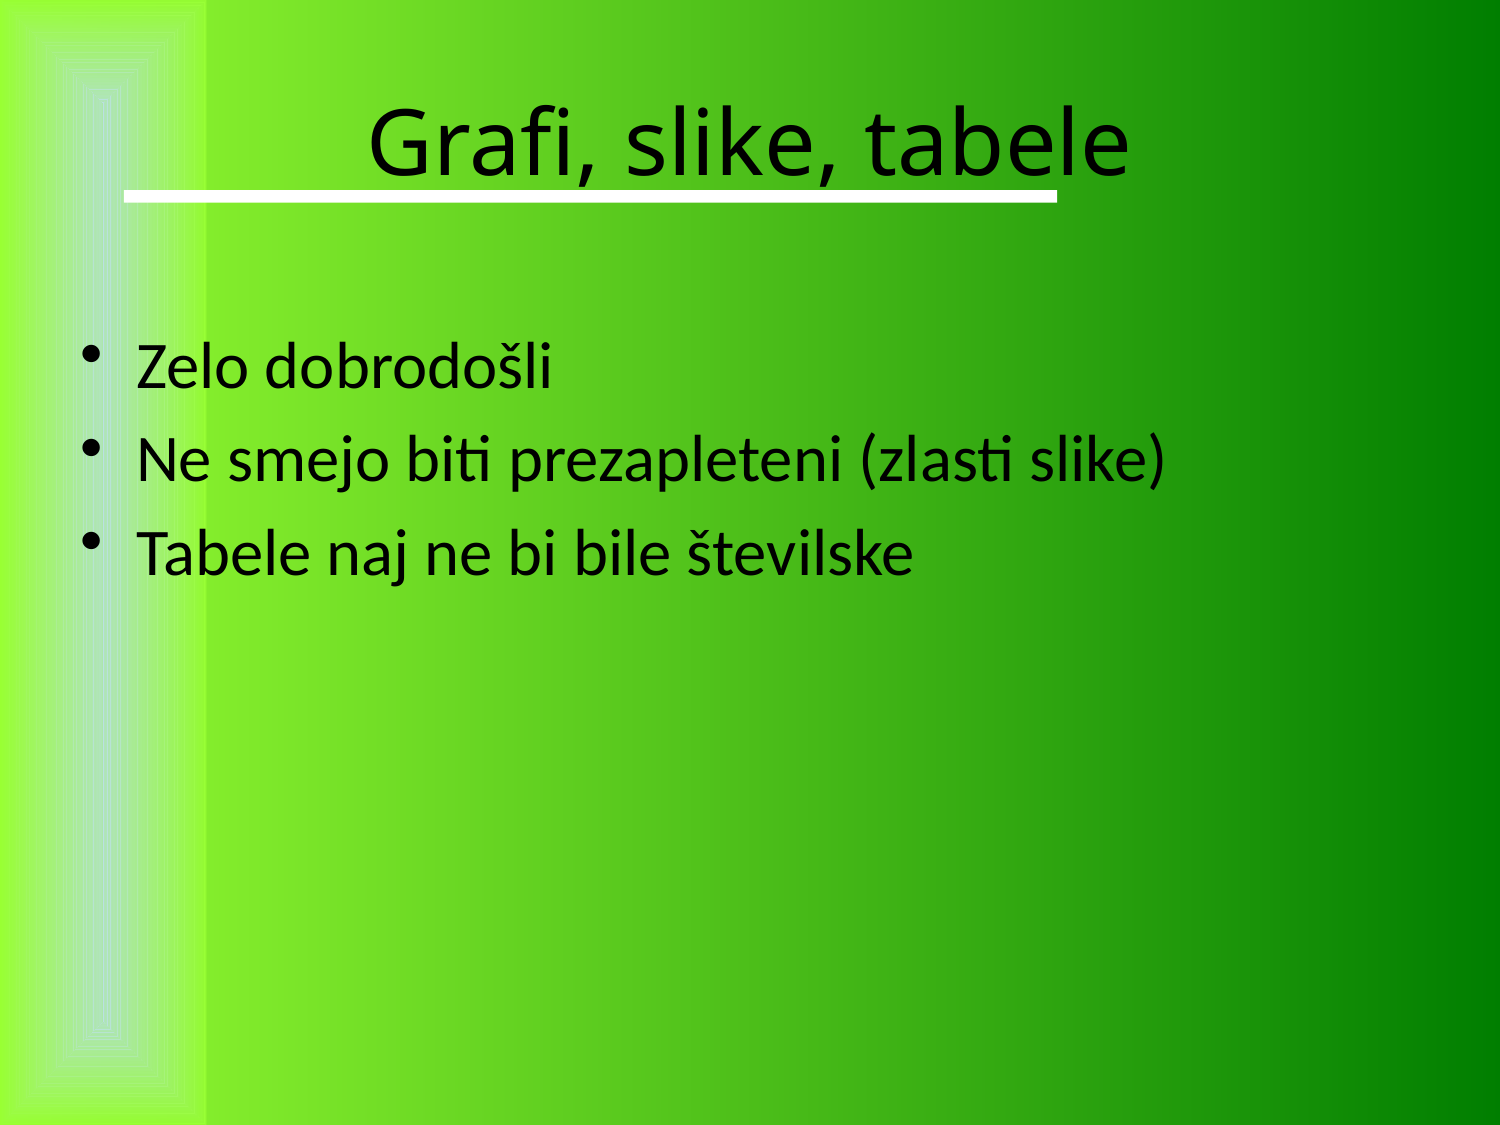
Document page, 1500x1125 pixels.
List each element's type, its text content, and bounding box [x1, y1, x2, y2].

list Zelo dobrodošli Ne smejo biti prezapleteni (zlasti slike) Tabele naj ne bi bile številske [64, 314, 1415, 1057]
title Grafi, slike, tabele [75, 45, 1425, 233]
text_box [0, 0, 207, 1125]
